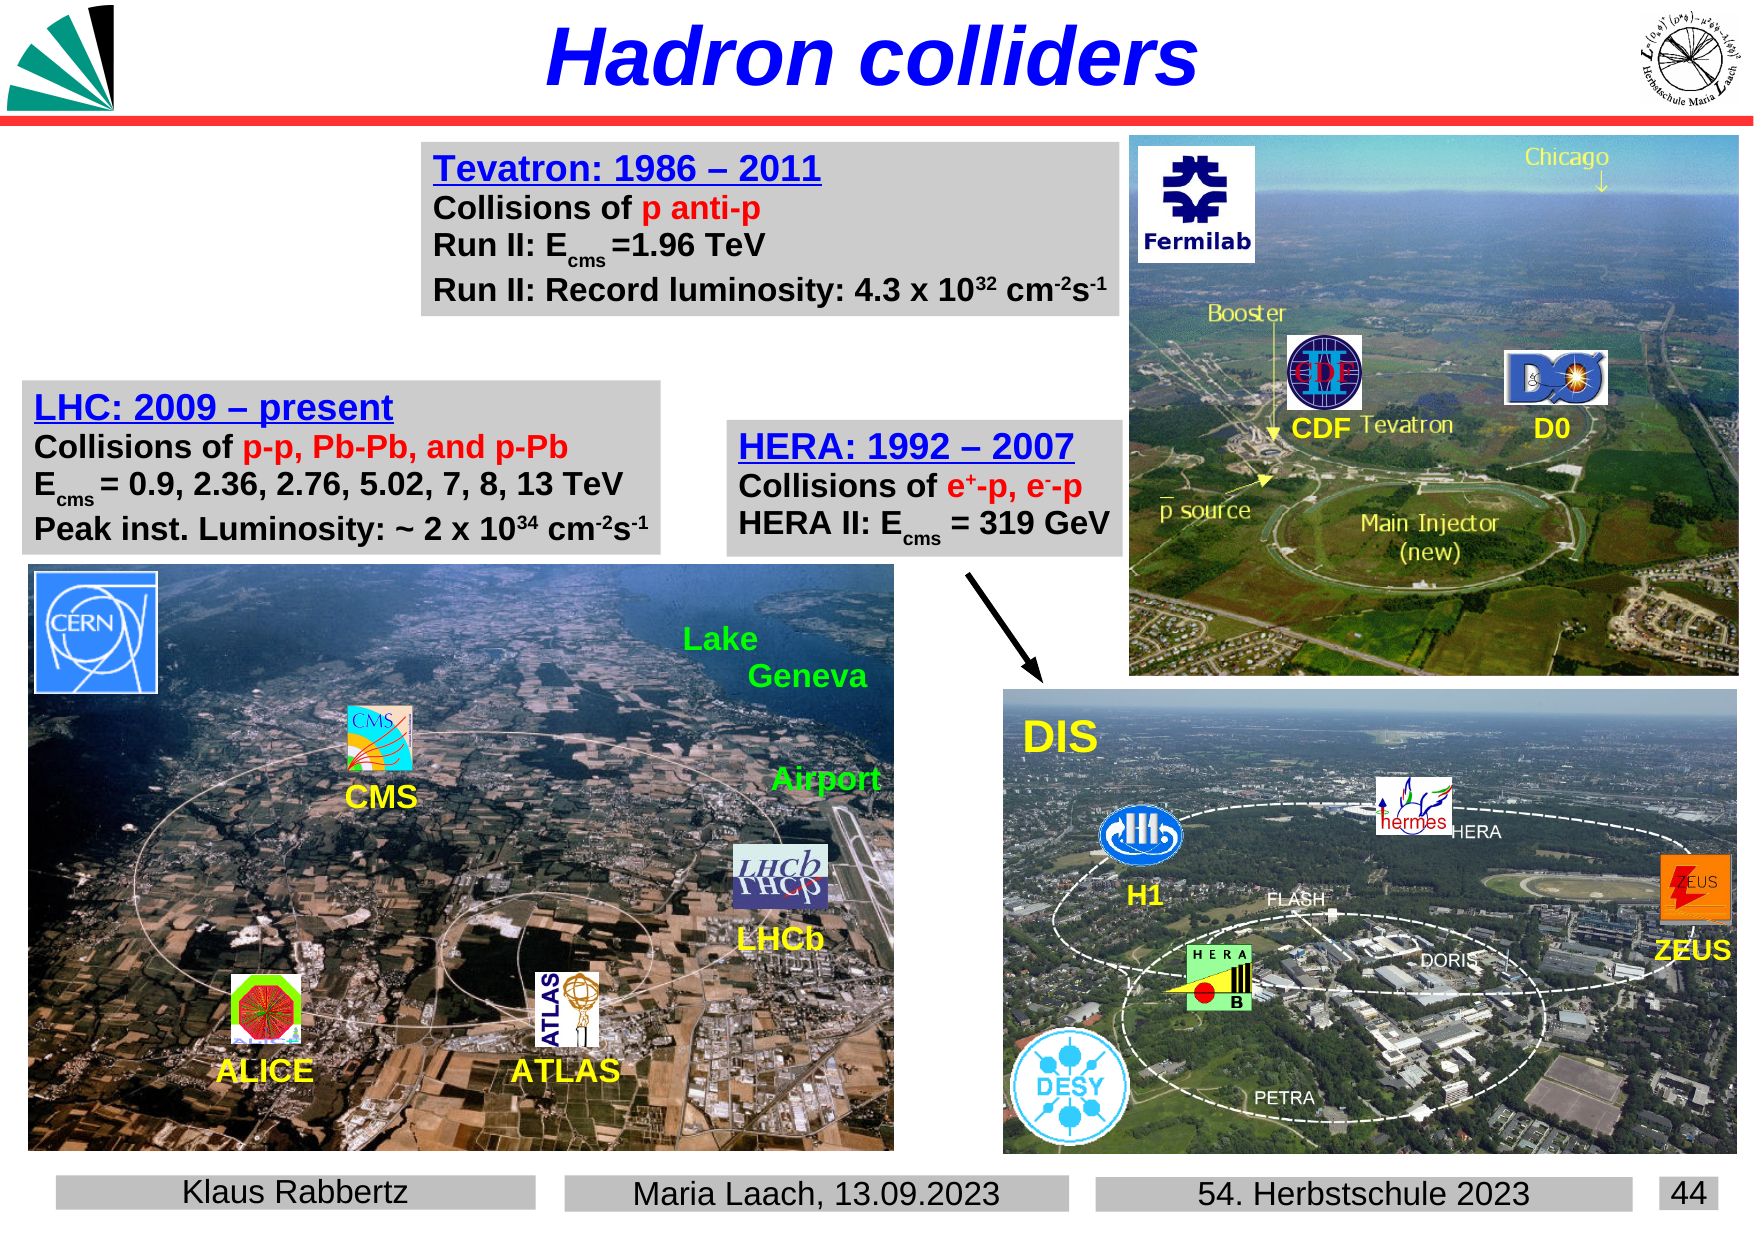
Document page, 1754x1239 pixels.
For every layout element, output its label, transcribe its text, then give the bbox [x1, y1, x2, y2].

text_box DIS [1010, 704, 1111, 768]
text_box CMS [332, 772, 439, 826]
text_box ATLAS [498, 1046, 642, 1100]
text_box Lake Geneva [670, 614, 895, 708]
text_box Airport [758, 754, 903, 808]
picture [1641, 11, 1741, 106]
picture [7, 5, 114, 112]
picture [28, 564, 894, 1151]
text_box LHC: 2009 – present Collisions of p-p, Pb-Pb, and p-Pb Ecms = 0.9, 2.36, 2.76, 5.02, 7, 8, 13 TeV Peak inst. Luminosity: ~ 2 x 1034 cm-2s-1 [22, 380, 661, 555]
text_box CDF [1279, 406, 1364, 451]
text_box H1 [1114, 873, 1177, 919]
title Hadron colliders [129, 0, 1617, 114]
text_box HERA: 1992 – 2007 Collisions of e+-p, e--p HERA II: Ecms = 319 GeV [726, 419, 1123, 557]
text_box LHCb [724, 914, 846, 968]
picture [1129, 135, 1740, 677]
text_box ALICE [203, 1046, 333, 1098]
picture [1003, 689, 1737, 1154]
text_box Tevatron: 1986 – 2011 Collisions of p anti-p Run II: Ecms =1.96 TeV Run II: Record luminosity: 4.3 x 1032 cm-2s-1 [421, 141, 1120, 317]
text_box ZEUS [1642, 927, 1745, 973]
text_box D0 [1521, 406, 1583, 451]
